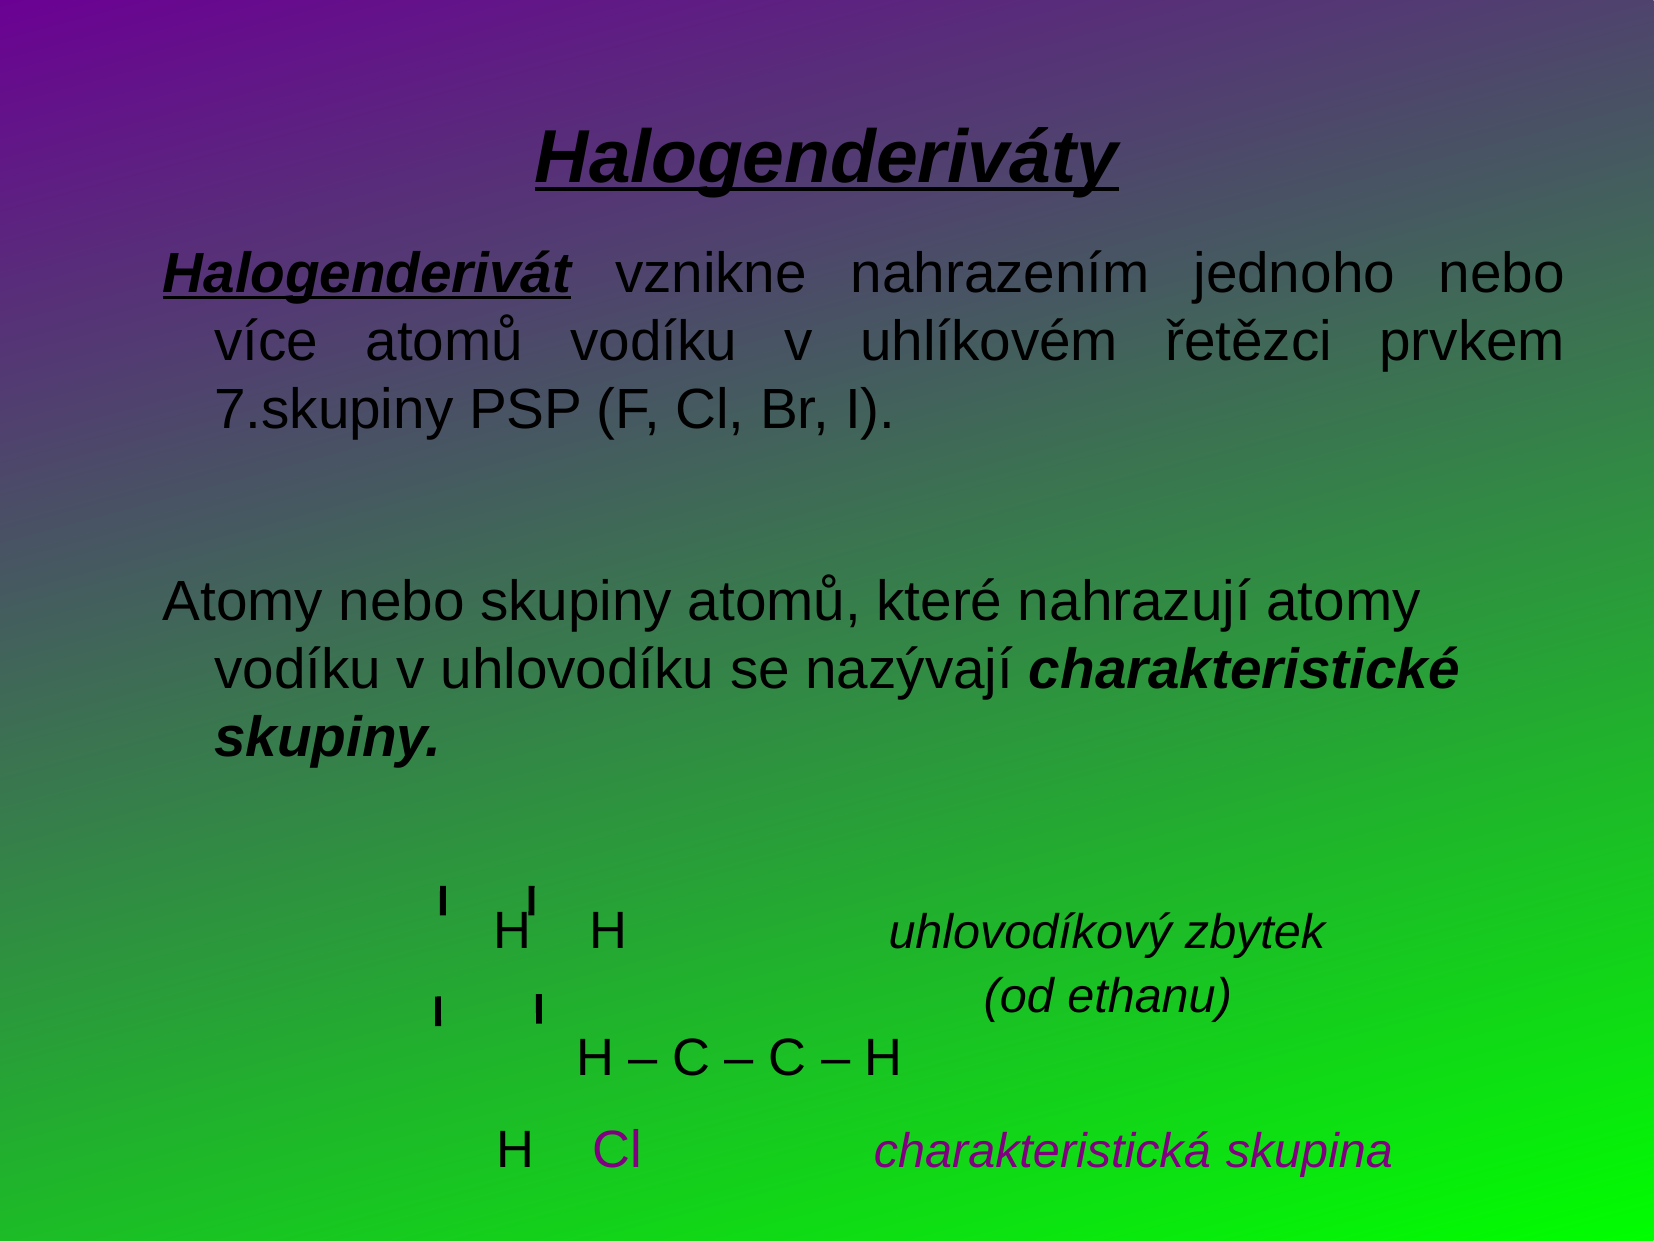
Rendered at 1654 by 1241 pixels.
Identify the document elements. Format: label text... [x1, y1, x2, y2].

title Halogenderiváty [82, 49, 1571, 257]
list Halogenderivát vznikne nahrazením jednoho nebo více atomů vodíku v uhlíkovém řetězci prvkem 7.skupiny PSP (F, Cl, Br, I). Atomy nebo skupiny atomů, které nahrazují atomy vodíku v uhlovodíku se nazývají charakteristické skupiny. H H uhlovodíkový zbytek (od ethanu) H – C – C – H H Cl charakteristická skupina [76, 236, 1565, 1241]
